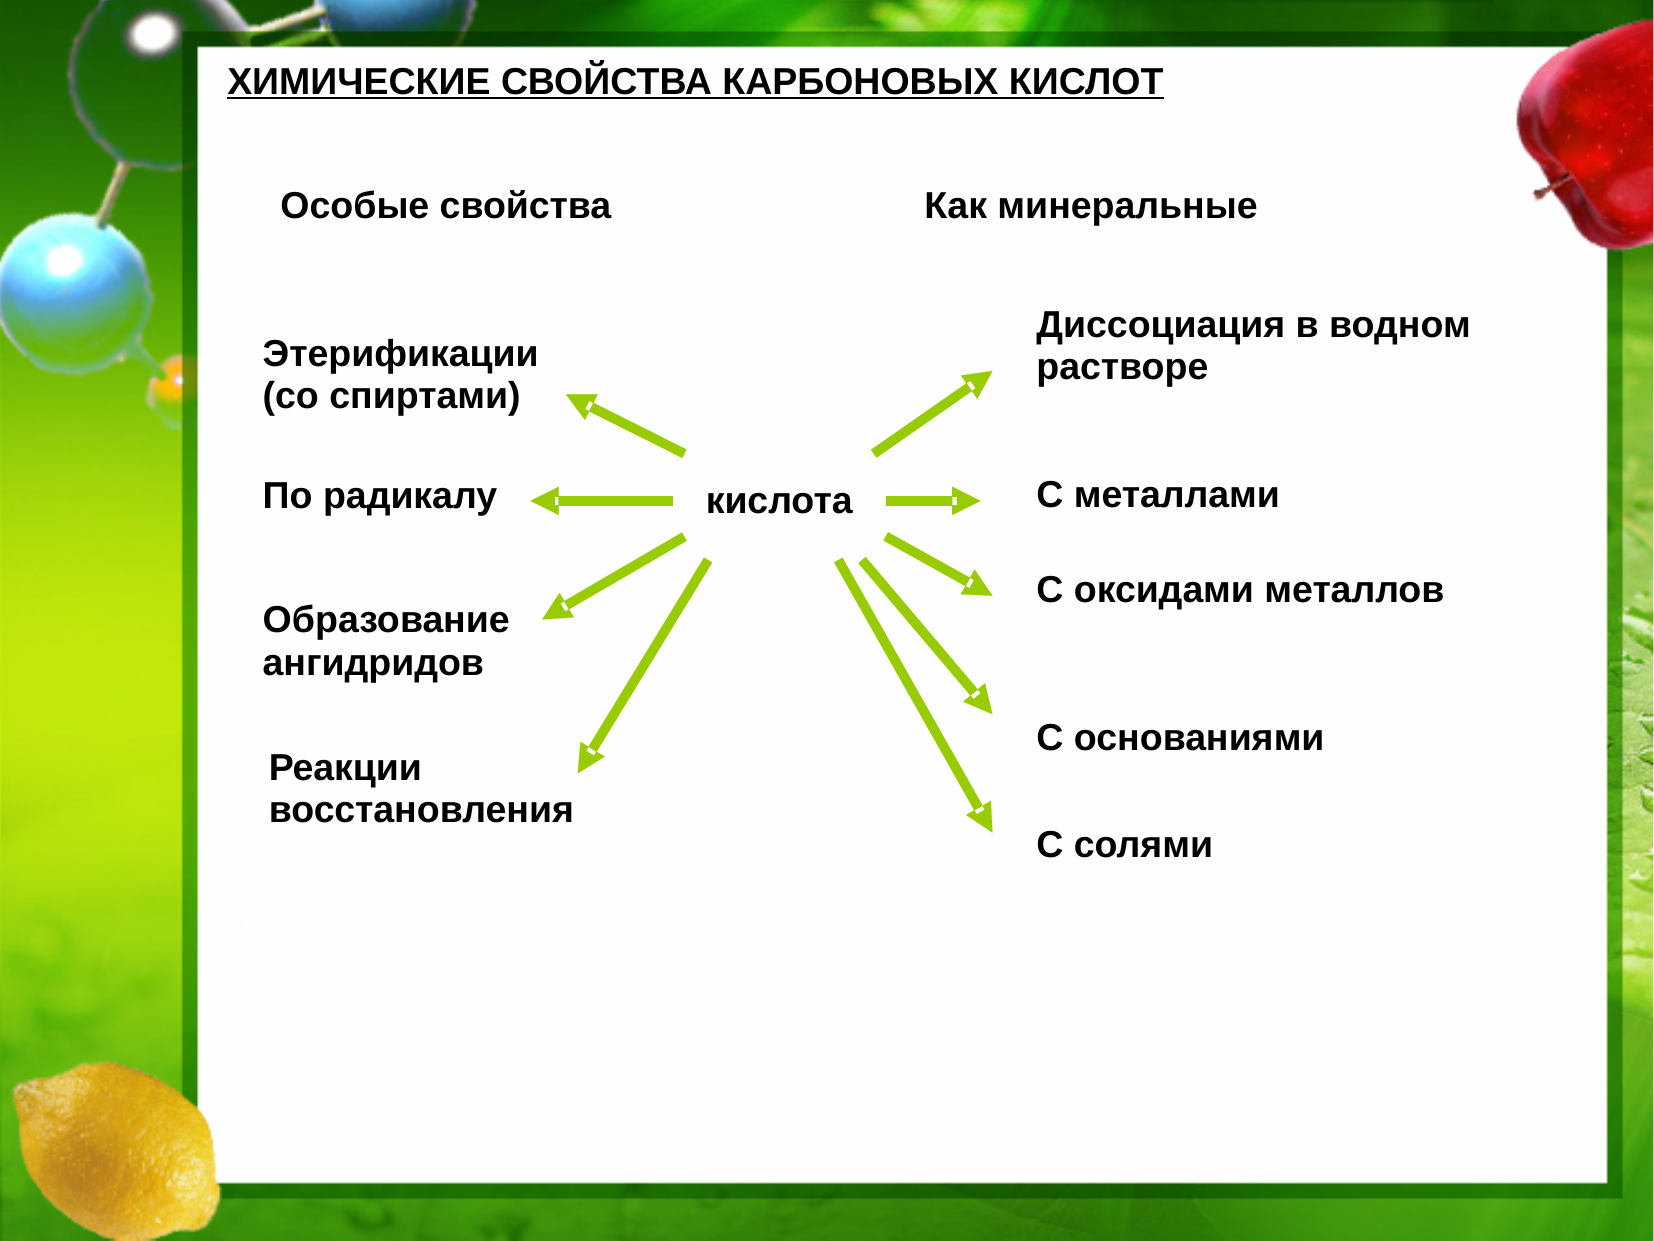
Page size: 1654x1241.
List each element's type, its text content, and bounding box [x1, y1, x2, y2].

text_box Реакции восстановления [253, 739, 525, 842]
text_box Как минеральные [909, 177, 1331, 236]
text_box С оксидами металлов [1021, 561, 1525, 620]
picture [0, 0, 1654, 1241]
text_box Образование ангидридов [248, 591, 525, 694]
text_box Особые свойства [265, 177, 666, 236]
text_box С металлами [1021, 466, 1333, 525]
text_box По радикалу [248, 467, 525, 526]
text_box ХИМИЧЕСКИЕ СВОЙСТВА КАРБОНОВЫХ КИСЛОТ [212, 53, 1298, 112]
text_box Диссоциация в водном растворе [1021, 296, 1551, 399]
text_box С солями [1021, 815, 1249, 875]
text_box С основаниями [1021, 708, 1374, 768]
text_box Этерификации (со спиртами) [248, 324, 600, 427]
